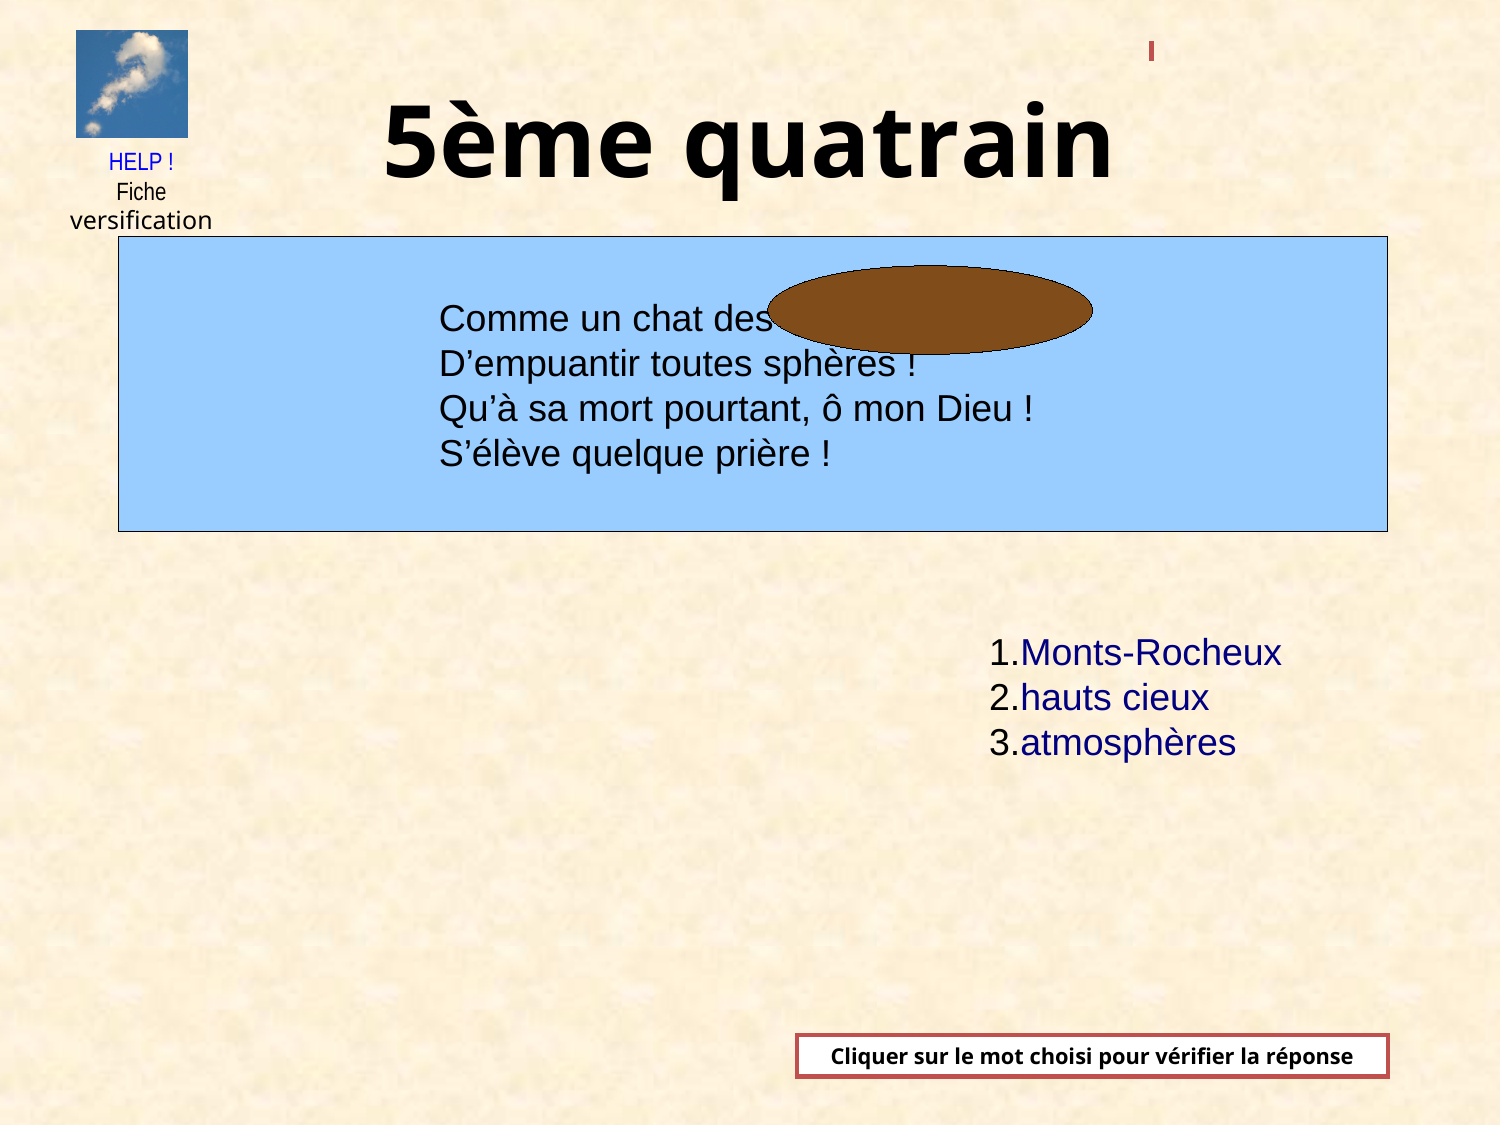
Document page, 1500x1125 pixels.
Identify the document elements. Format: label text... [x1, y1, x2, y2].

text_box [767, 265, 1093, 355]
text_box 1.Monts-Rocheux 2.hauts cieux 3.atmosphères [974, 620, 1418, 770]
text_box Cliquer sur le mot choisi pour vérifier la réponse [797, 1034, 1388, 1077]
text_box HELP ! Fiche versification [29, 137, 254, 243]
title 5ème quatrain [188, 45, 1426, 233]
picture [0, 0, 1500, 1125]
text_box Comme un chat des Monts-Rocheux ; D’empuantir toutes sphères ! Qu’à sa mort pourtant, ô mon Dieu ! S’élève quelque prière ! [118, 236, 1388, 532]
